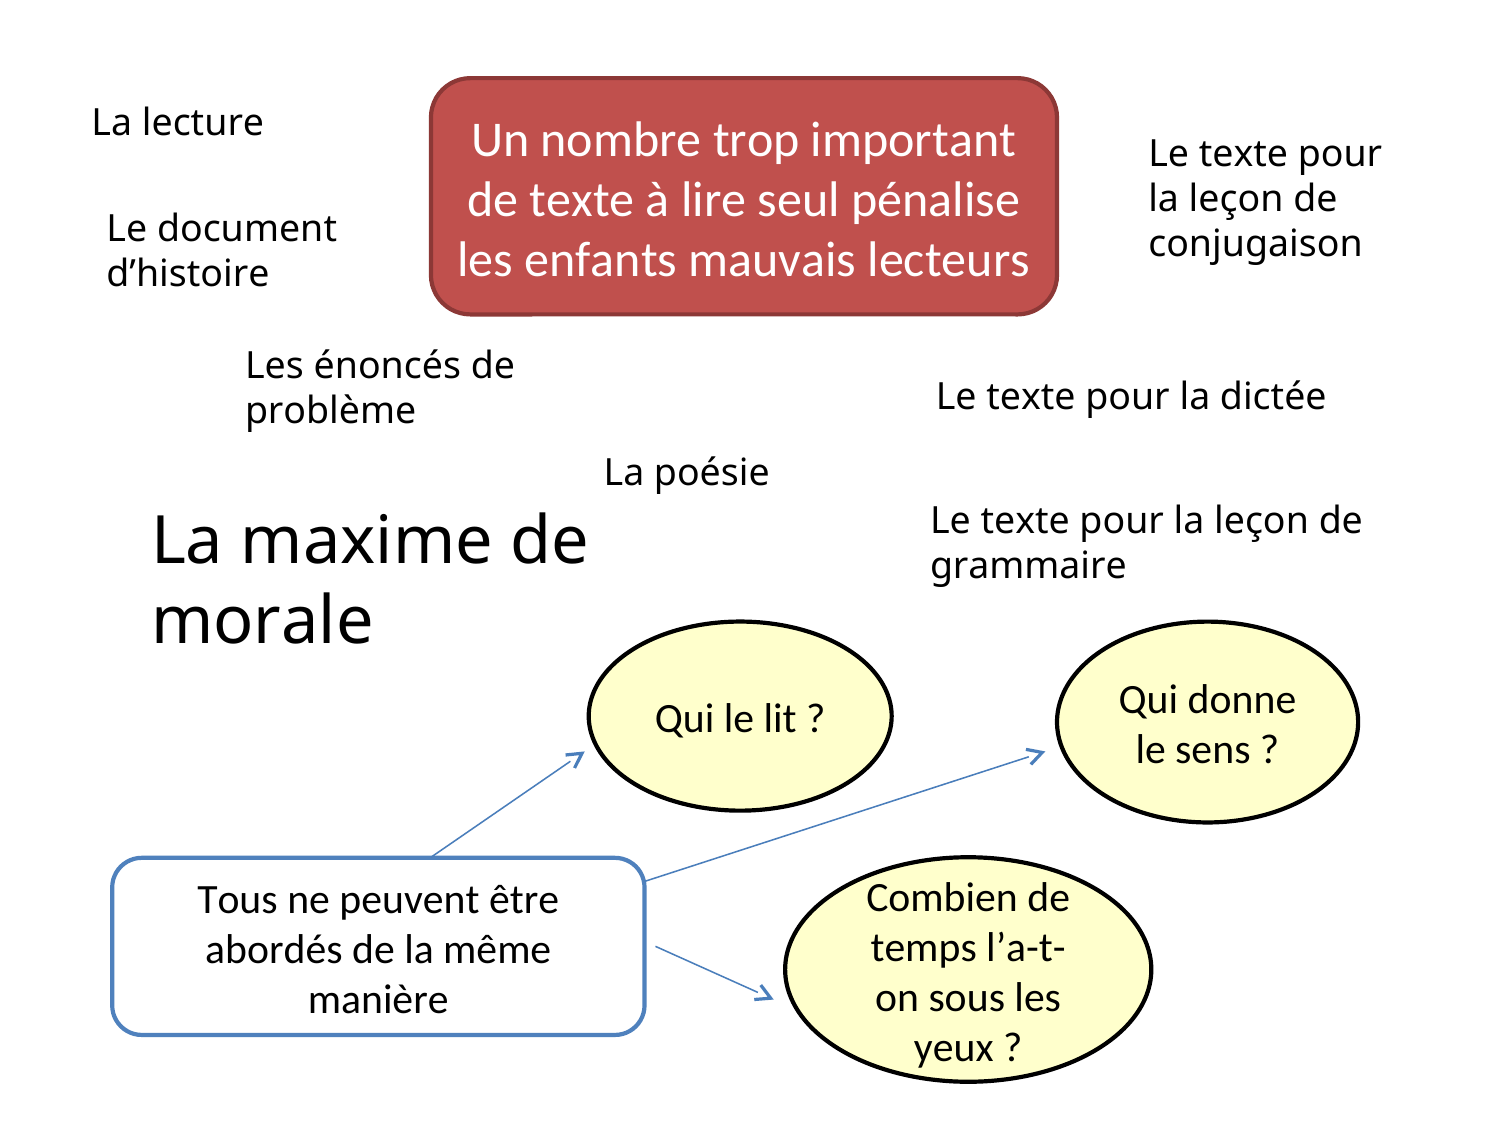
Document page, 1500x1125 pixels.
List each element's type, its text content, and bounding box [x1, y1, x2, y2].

text_box Le texte pour la dictée [921, 364, 1382, 425]
text_box Le texte pour la leçon de conjugaison [1133, 120, 1418, 272]
text_box Le texte pour la leçon de grammaire [915, 488, 1401, 595]
text_box La lecture [76, 90, 431, 151]
text_box Qui le lit ? [588, 621, 892, 811]
text_box Qui donne le sens ? [1057, 621, 1359, 823]
text_box Tous ne peuvent être abordés de la même manière [112, 857, 645, 1035]
text_box Un nombre trop important de texte à lire seul pénalise les enfants mauvais lecteurs [430, 78, 1058, 315]
text_box Le document d’histoire [91, 196, 482, 302]
text_box Les énoncés de problème [230, 333, 668, 439]
text_box La poésie [588, 440, 892, 501]
text_box La maxime de morale [136, 488, 621, 665]
text_box Combien de temps l’a-t-on sous les yeux ? [785, 857, 1152, 1082]
